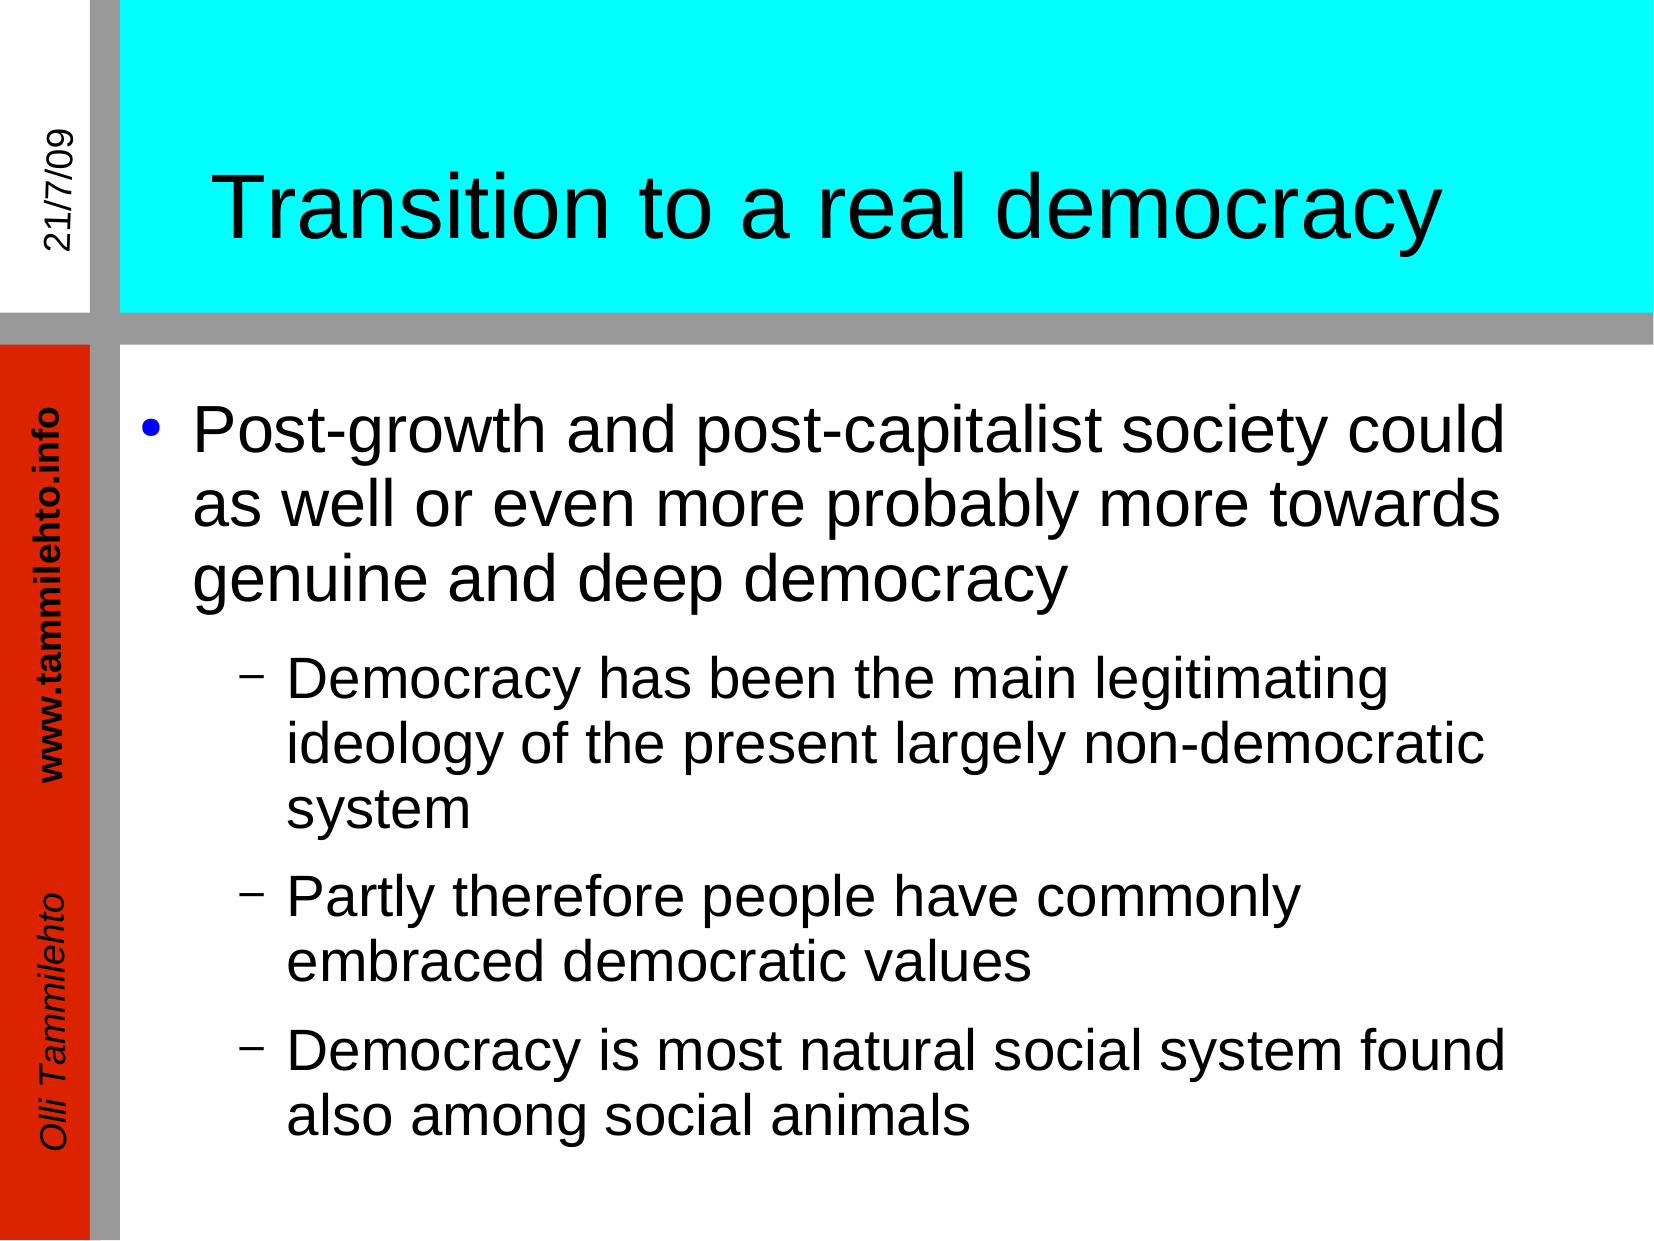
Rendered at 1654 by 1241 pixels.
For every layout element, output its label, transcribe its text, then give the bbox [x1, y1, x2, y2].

list Post-growth and post-capitalist society could as well or even more probably more towards genuine and deep democracy Democracy has been the main legitimating ideology of the present largely non-democratic system Partly therefore people have commonly embraced democratic values Democracy is most natural social system found also among social animals [121, 391, 1534, 1148]
title Transition to a real democracy [121, 110, 1534, 303]
